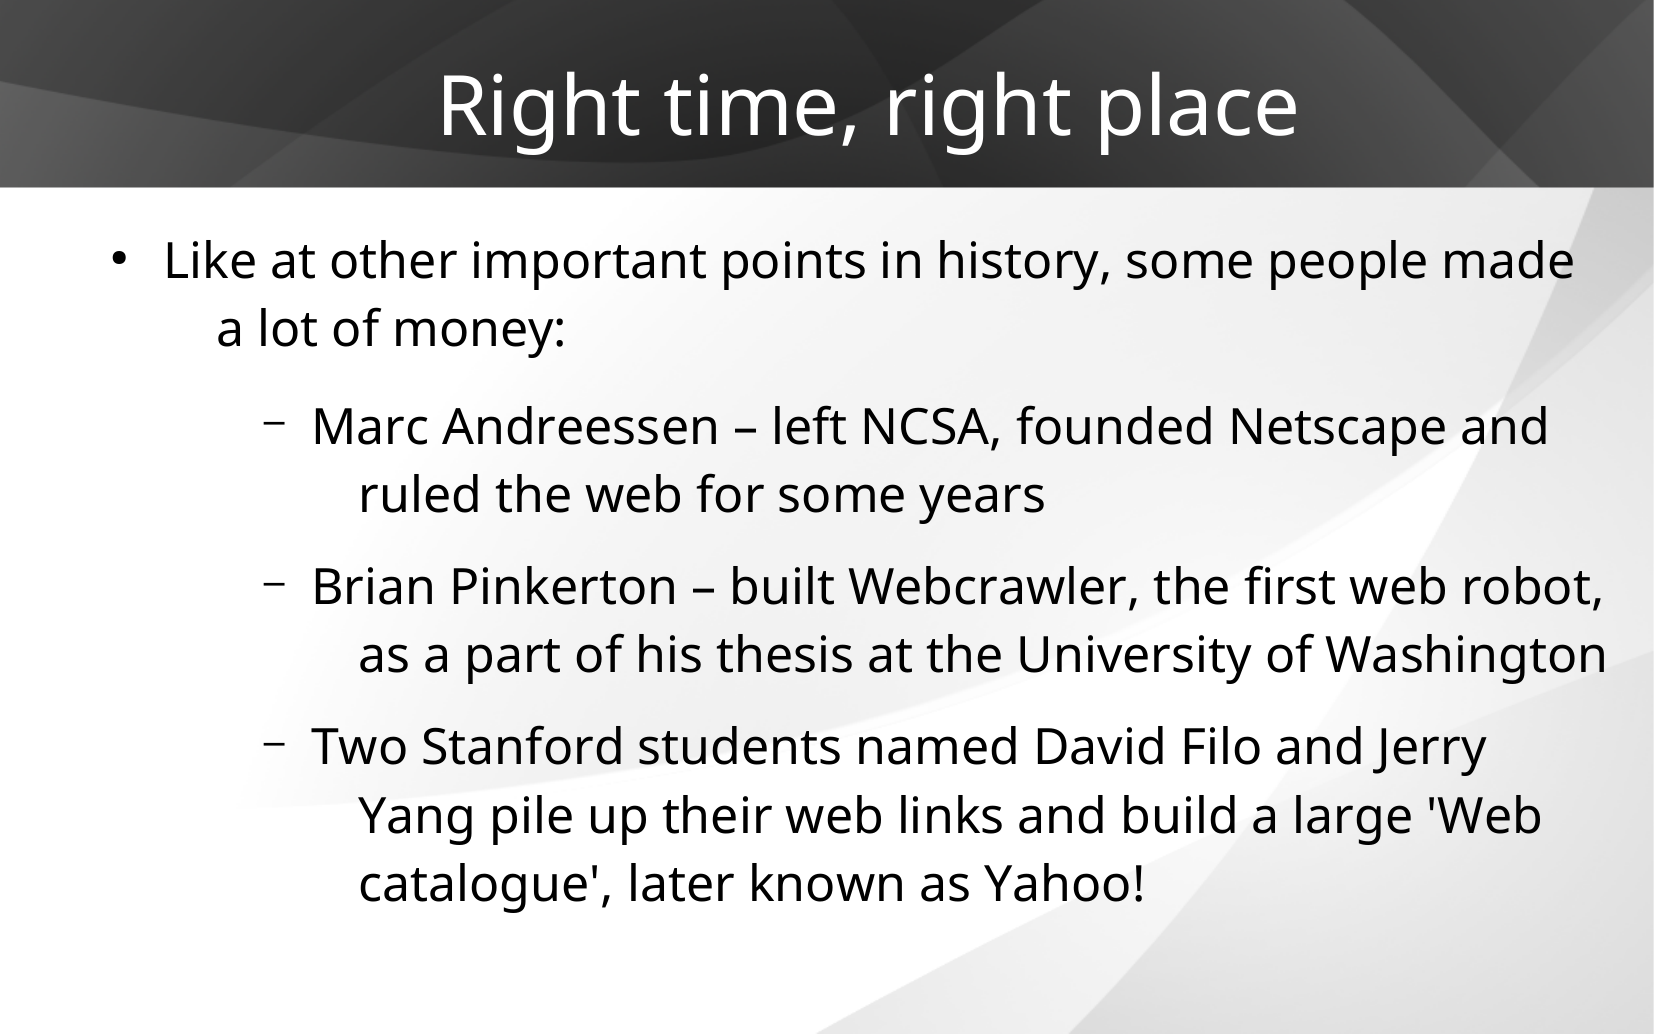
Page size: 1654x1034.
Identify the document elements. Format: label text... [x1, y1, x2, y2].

picture [0, 0, 1654, 1034]
list Like at other important points in history, some people made a lot of money: Marc Andreessen – left NCSA, founded Netscape and ruled the web for some years Brian Pinkerton – built Webcrawler, the first web robot, as a part of his thesis at the University of Washington Two Stanford students named David Filo and Jerry Yang pile up their web links and build a large 'Web catalogue', later known as Yahoo! [75, 225, 1613, 1013]
title Right time, right place [124, 0, 1613, 208]
